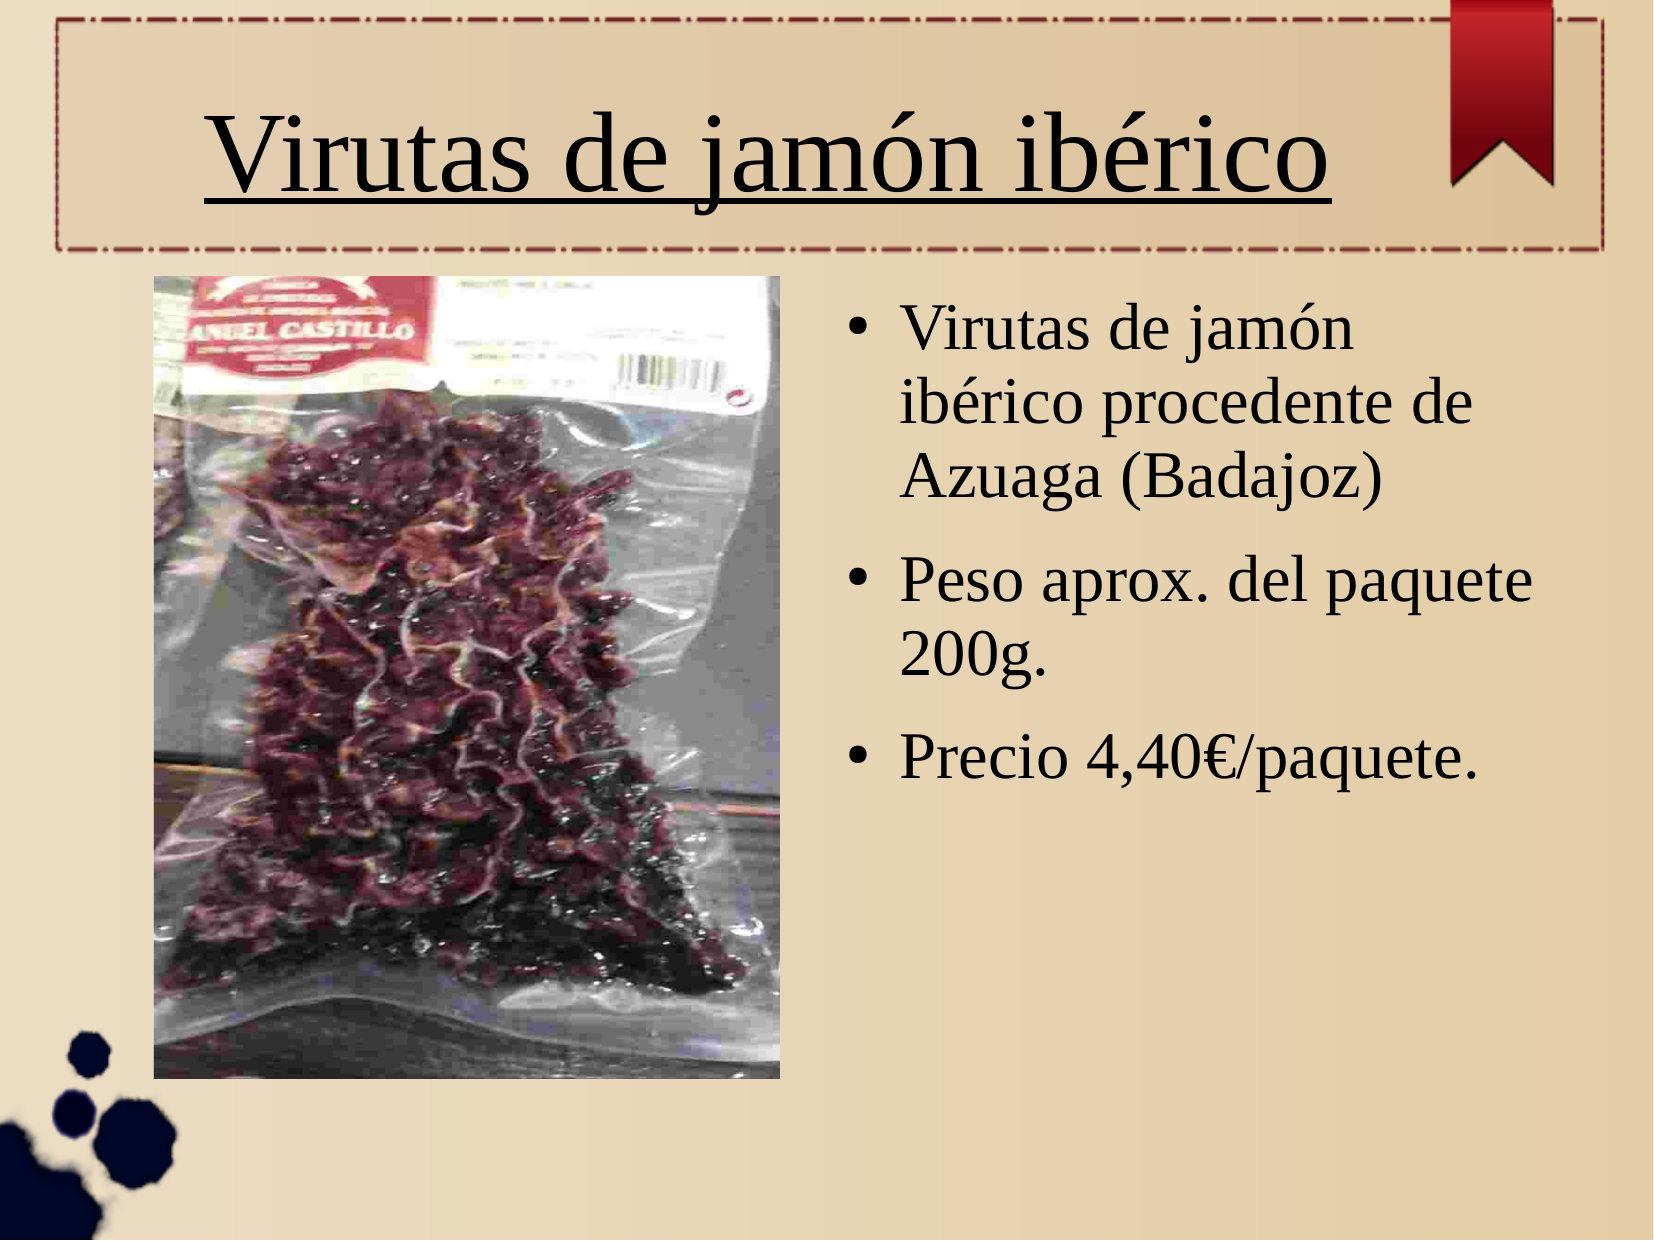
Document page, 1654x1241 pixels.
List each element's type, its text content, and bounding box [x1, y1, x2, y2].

picture [0, 0, 1654, 1240]
title Virutas de jamón ibérico [82, 49, 1453, 257]
list Virutas de jamón ibérico procedente de Azuaga (Badajoz) Peso aprox. del paquete 200g. Precio 4,40€/paquete. [828, 290, 1539, 1010]
